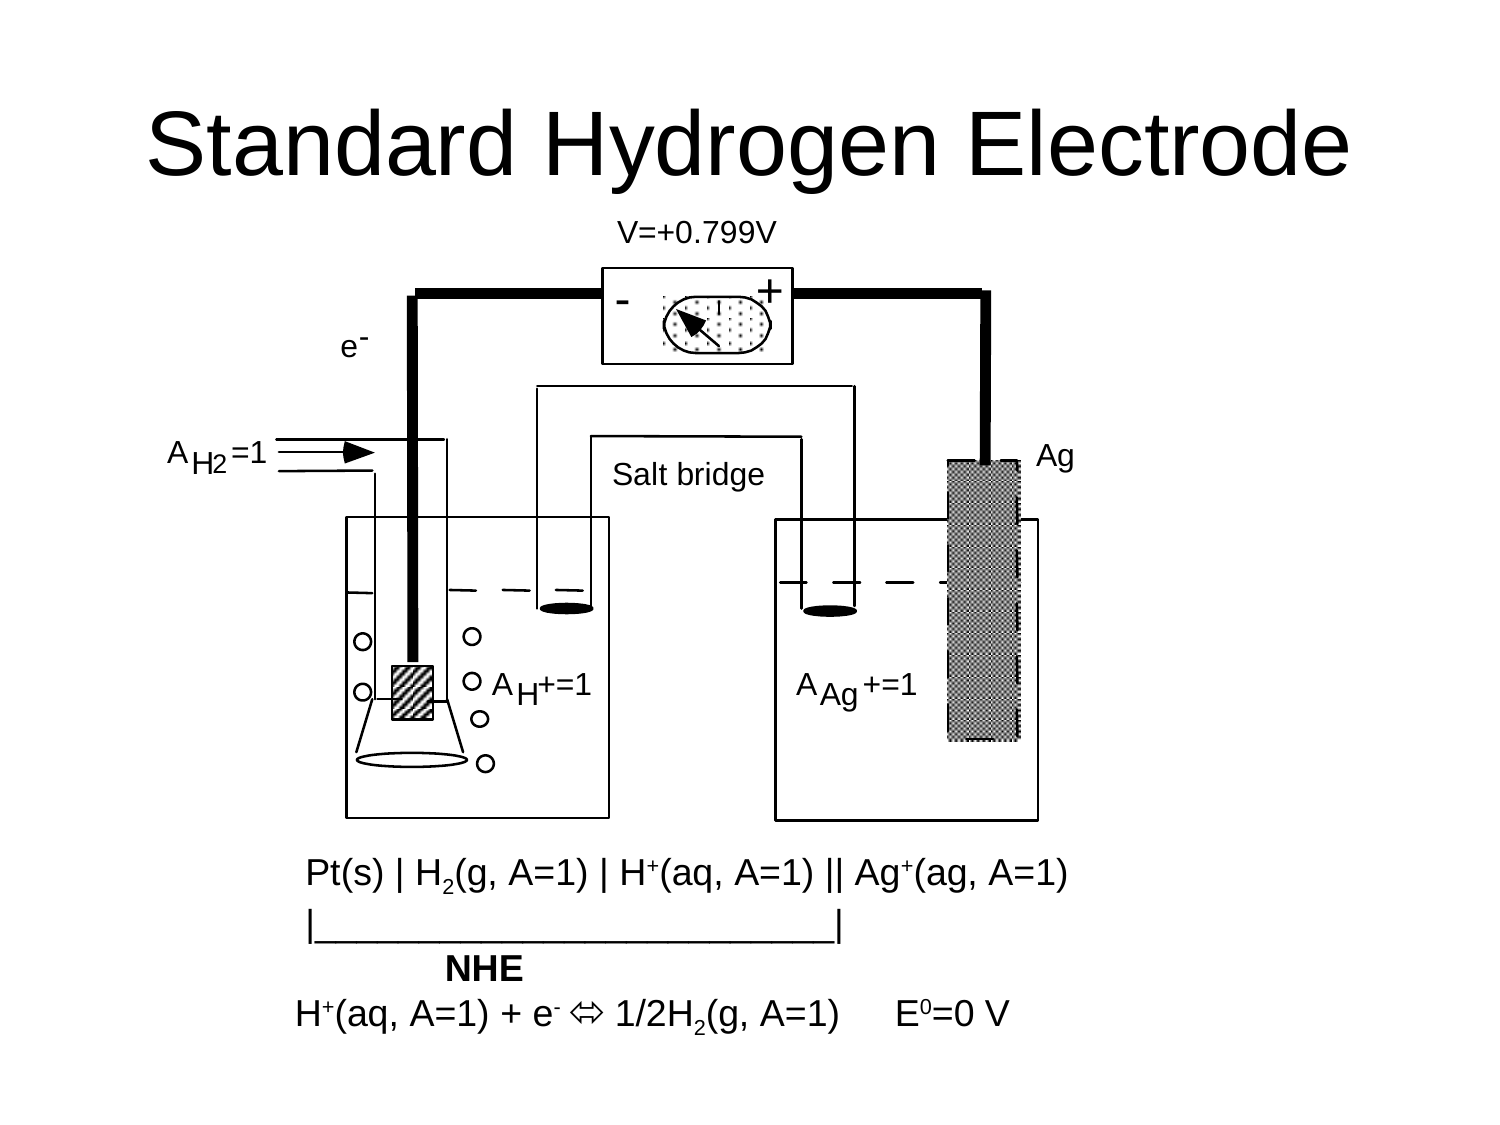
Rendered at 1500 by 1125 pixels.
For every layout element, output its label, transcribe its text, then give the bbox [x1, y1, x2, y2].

text_box Pt(s) | H2(g, A=1) | H+(aq, A=1) || Ag+(ag, A=1) |_________________________| NHE H+(aq, A=1) + e-  1/2H2(g, A=1) E0=0 V [280, 839, 1084, 1048]
chart [159, 208, 1081, 824]
title Standard Hydrogen Electrode [75, 45, 1426, 233]
